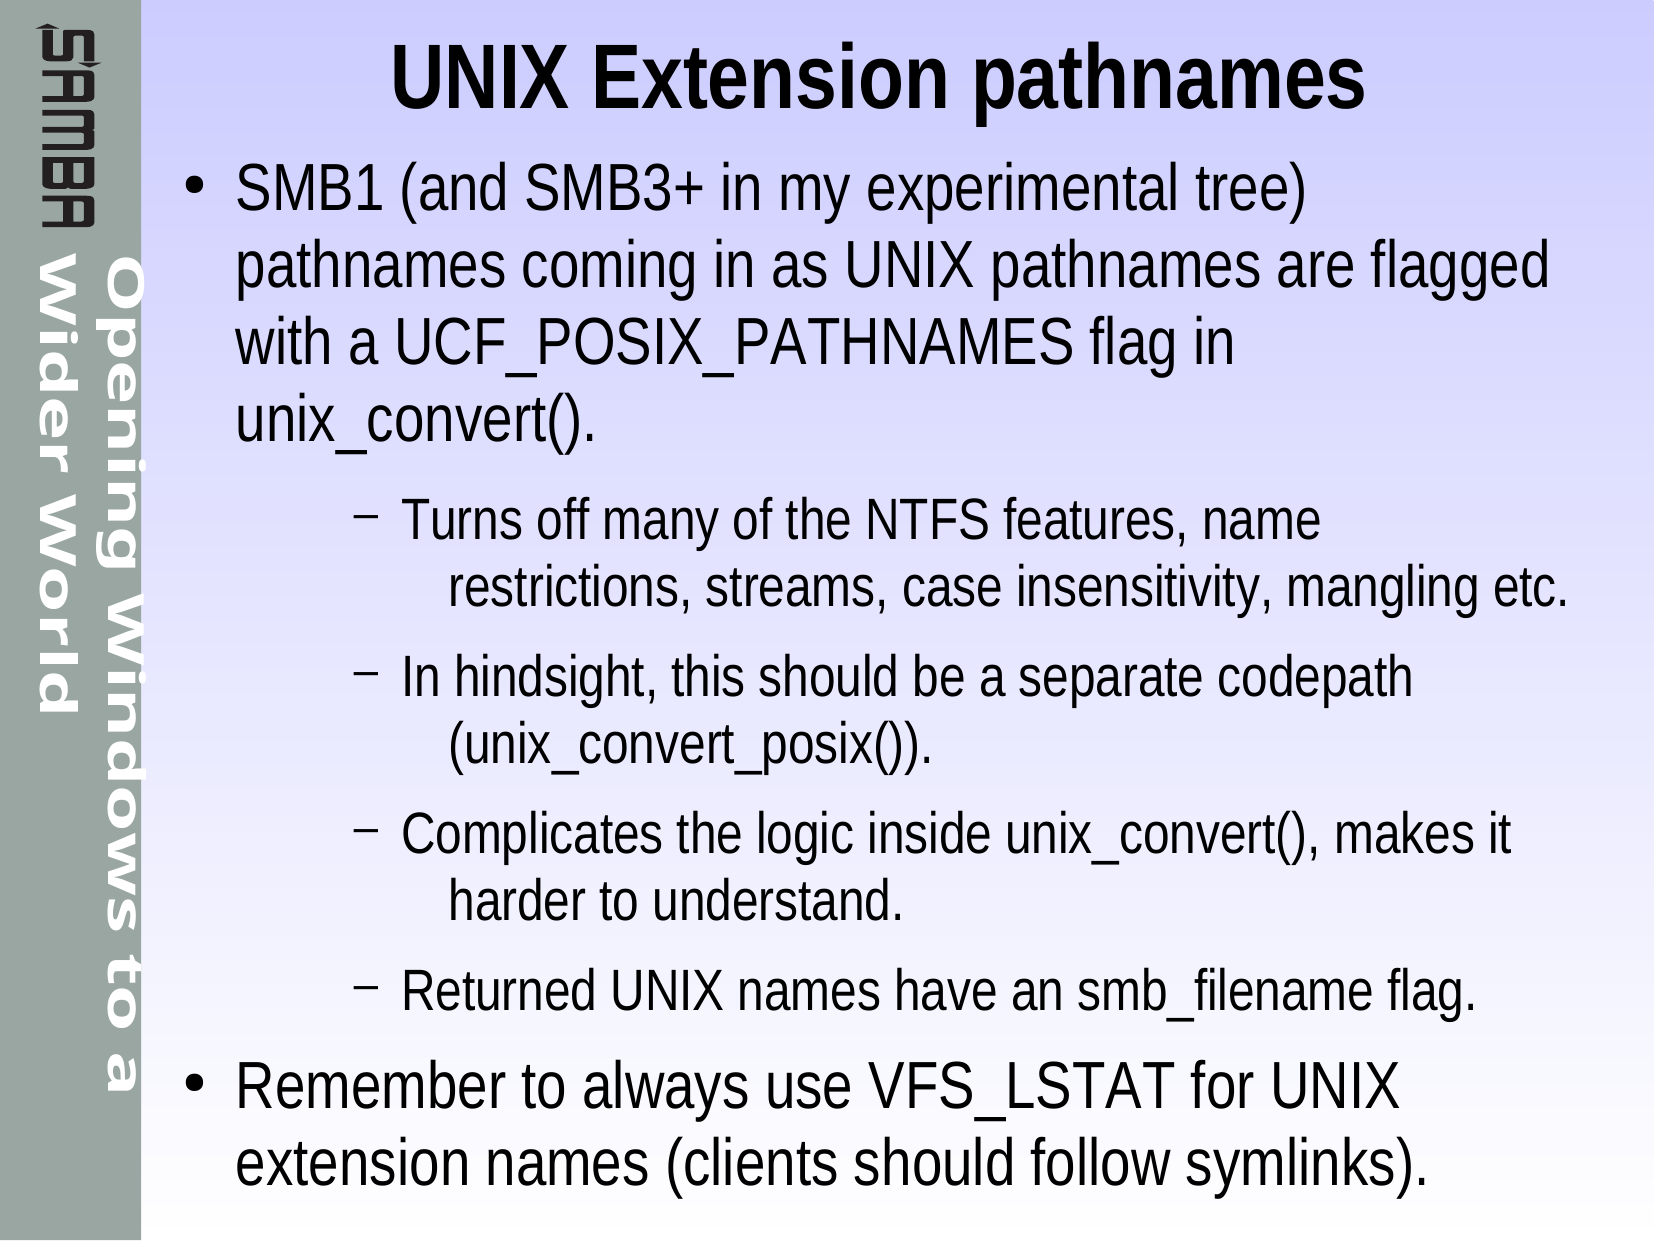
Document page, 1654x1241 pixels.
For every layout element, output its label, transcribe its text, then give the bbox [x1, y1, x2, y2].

list SMB1 (and SMB3+ in my experimental tree) pathnames coming in as UNIX pathnames are flagged with a UCF_POSIX_PATHNAMES flag in unix_convert(). Turns off many of the NTFS features, name restrictions, streams, case insensitivity, mangling etc. In hindsight, this should be a separate codepath (unix_convert_posix()). Complicates the logic inside unix_convert(), makes it harder to understand. Returned UNIX names have an smb_filename flag. Remember to always use VFS_LSTAT for UNIX extension names (clients should follow symlinks). [165, 148, 1578, 1201]
title UNIX Extension pathnames [173, 23, 1586, 129]
